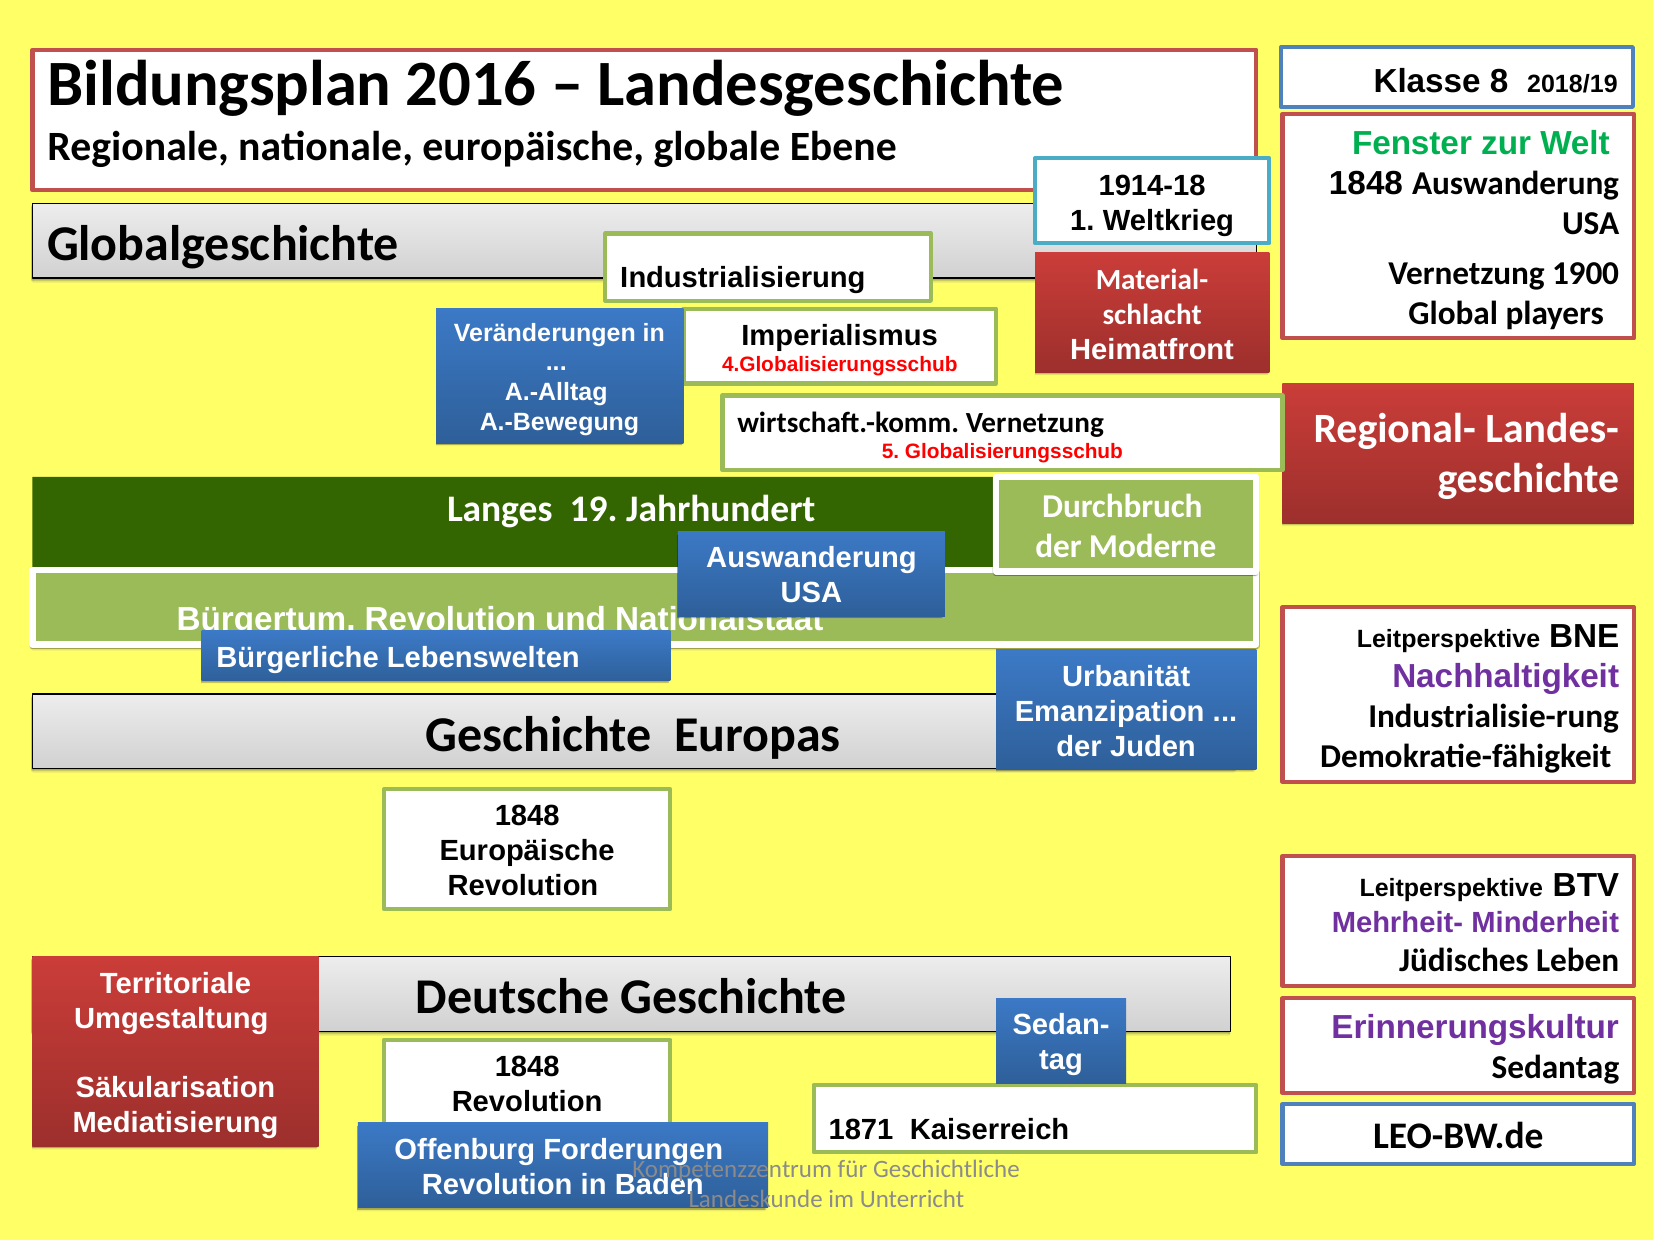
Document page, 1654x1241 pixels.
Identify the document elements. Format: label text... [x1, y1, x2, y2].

text_box Regional- Landes-geschichte [1282, 383, 1634, 524]
text_box Sedan-tag [996, 998, 1127, 1084]
text_box Langes 19. Jahrhundert [32, 476, 996, 569]
text_box Material-schlacht Heimatfront [1035, 252, 1270, 373]
text_box Imperialismus 4.Globalisierungsschub [684, 308, 996, 384]
text_box 1914-18 1. Weltkrieg [1035, 158, 1270, 244]
text_box Territoriale Umgestaltung Säkularisation Mediatisierung [32, 956, 319, 1147]
title Bildungsplan 2016 – Landesgeschichte Regionale, nationale, europäische, globale Ebene [32, 49, 1257, 191]
text_box Offenburg Forderungen Revolution in Baden [357, 1122, 769, 1208]
text_box Fenster zur Welt 1848 Auswanderung USA Vernetzung 1900 Global players [1282, 113, 1634, 339]
text_box 1848 Europäische Revolution [383, 789, 671, 909]
text_box 1848 Revolution [383, 1040, 671, 1122]
text_box Klasse 8 2018/19 [1281, 47, 1633, 107]
text_box Leitperspektive BTV Mehrheit- Minderheit Jüdisches Leben [1282, 856, 1634, 986]
text_box Bürgerliche Lebenswelten [201, 630, 671, 681]
text_box Globalgeschichte [32, 203, 1257, 279]
text_box Auswanderung USA [677, 531, 945, 617]
footer Kompetenzzentrum für Geschichtliche Landeskunde im Unterricht [564, 1149, 1089, 1216]
text_box LEO-BW.de [1282, 1104, 1634, 1164]
text_box Deutsche Geschichte [319, 956, 1231, 1032]
text_box Bürgertum, Revolution und Nationalstaat [32, 569, 1257, 645]
text_box Veränderungen in ... A.-Alltag A.-Bewegung [436, 308, 684, 444]
text_box Leitperspektive BNE Nachhaltigkeit Industrialisie-rung Demokratie-fähigkeit [1282, 607, 1634, 782]
text_box Industrialisierung [605, 233, 931, 301]
text_box Urbanität Emanzipation ... der Juden [996, 649, 1257, 770]
text_box wirtschaft.-komm. Vernetzung 5. Globalisierungsschub [722, 395, 1283, 471]
text_box Geschichte Europas [32, 693, 996, 769]
text_box 1871 Kaiserreich [813, 1085, 1257, 1153]
text_box Durchbruch der Moderne [996, 476, 1257, 572]
text_box Erinnerungskultur Sedantag [1282, 998, 1634, 1093]
